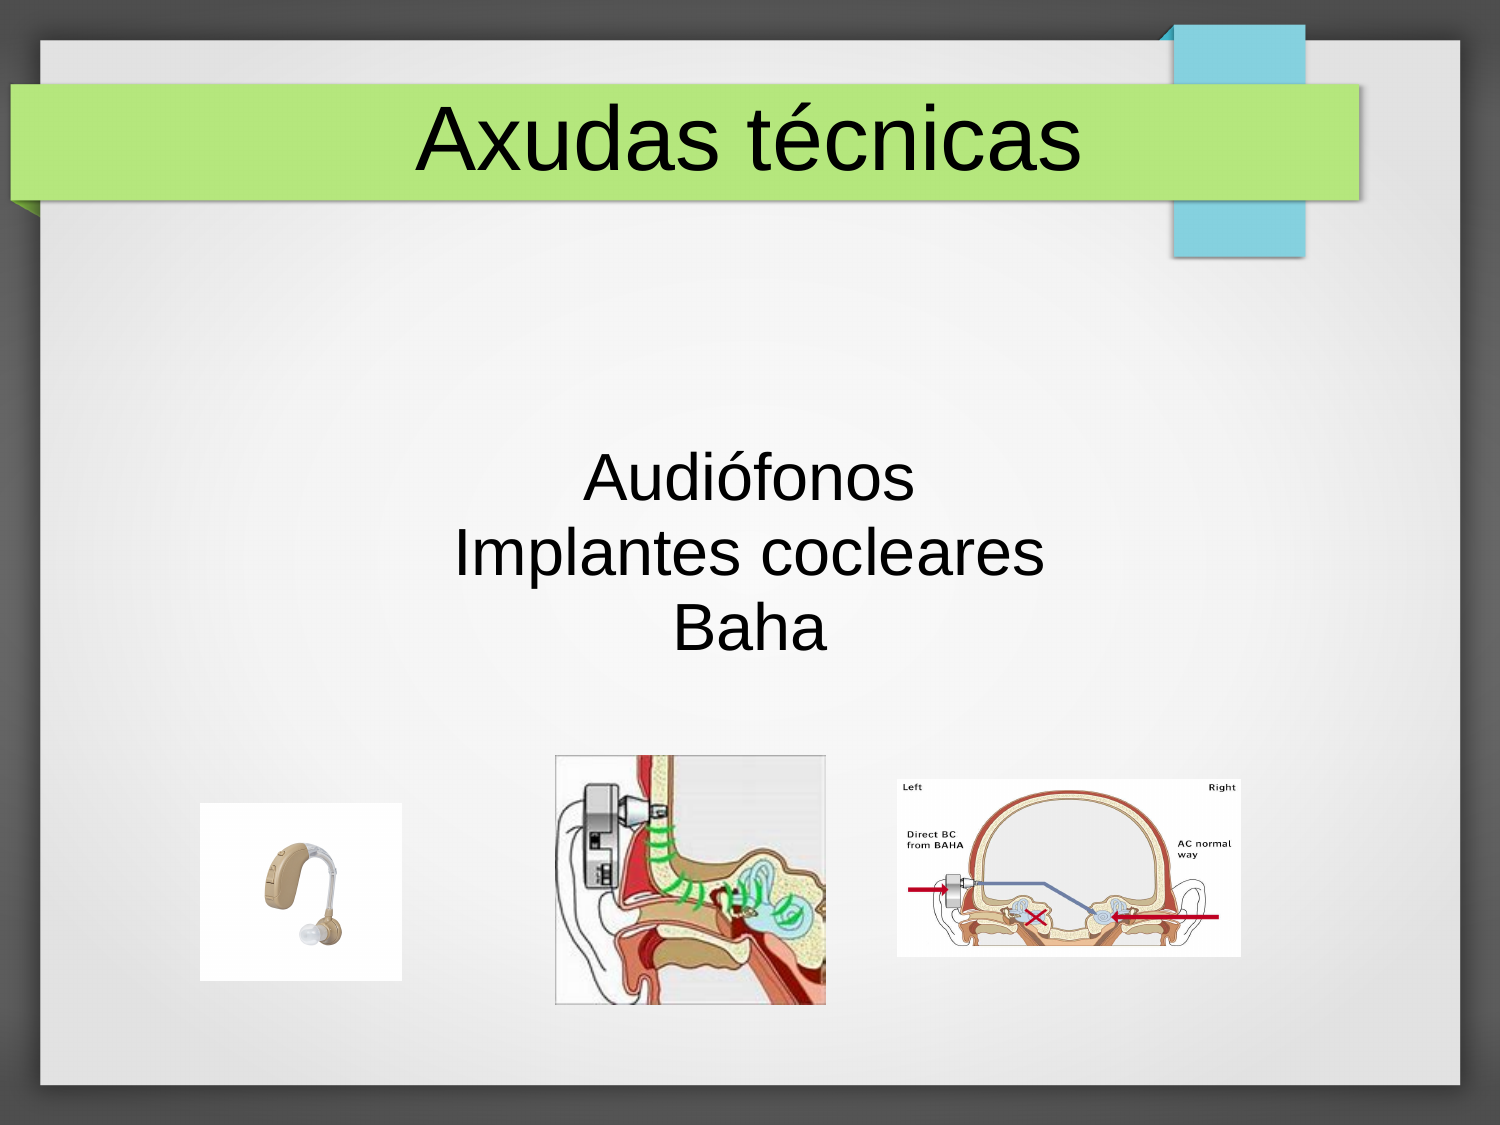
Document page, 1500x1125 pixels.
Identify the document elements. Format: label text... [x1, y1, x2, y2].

title Axudas técnicas [75, 44, 1425, 233]
subtitle Audiófonos Implantes cocleares Baha [75, 263, 1425, 916]
picture [0, 0, 1500, 1125]
